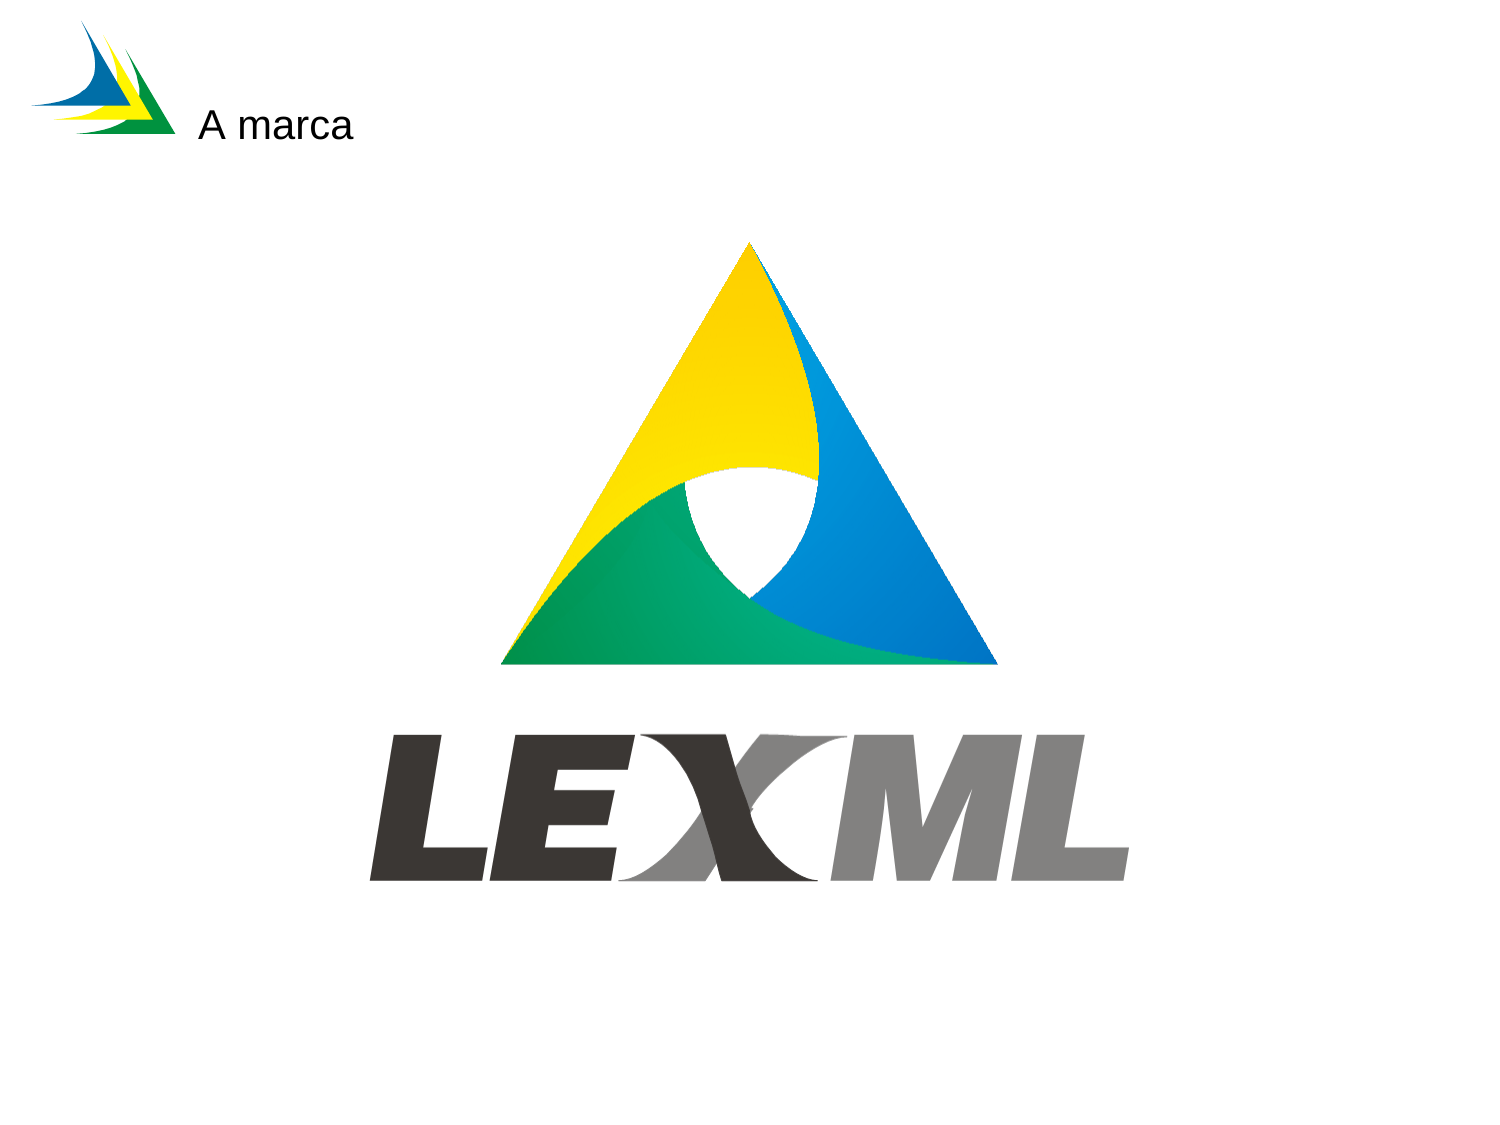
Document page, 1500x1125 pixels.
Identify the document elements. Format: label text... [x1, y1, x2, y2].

picture [365, 237, 1135, 888]
title A marca [183, 30, 1152, 219]
text_box [29, 19, 178, 136]
